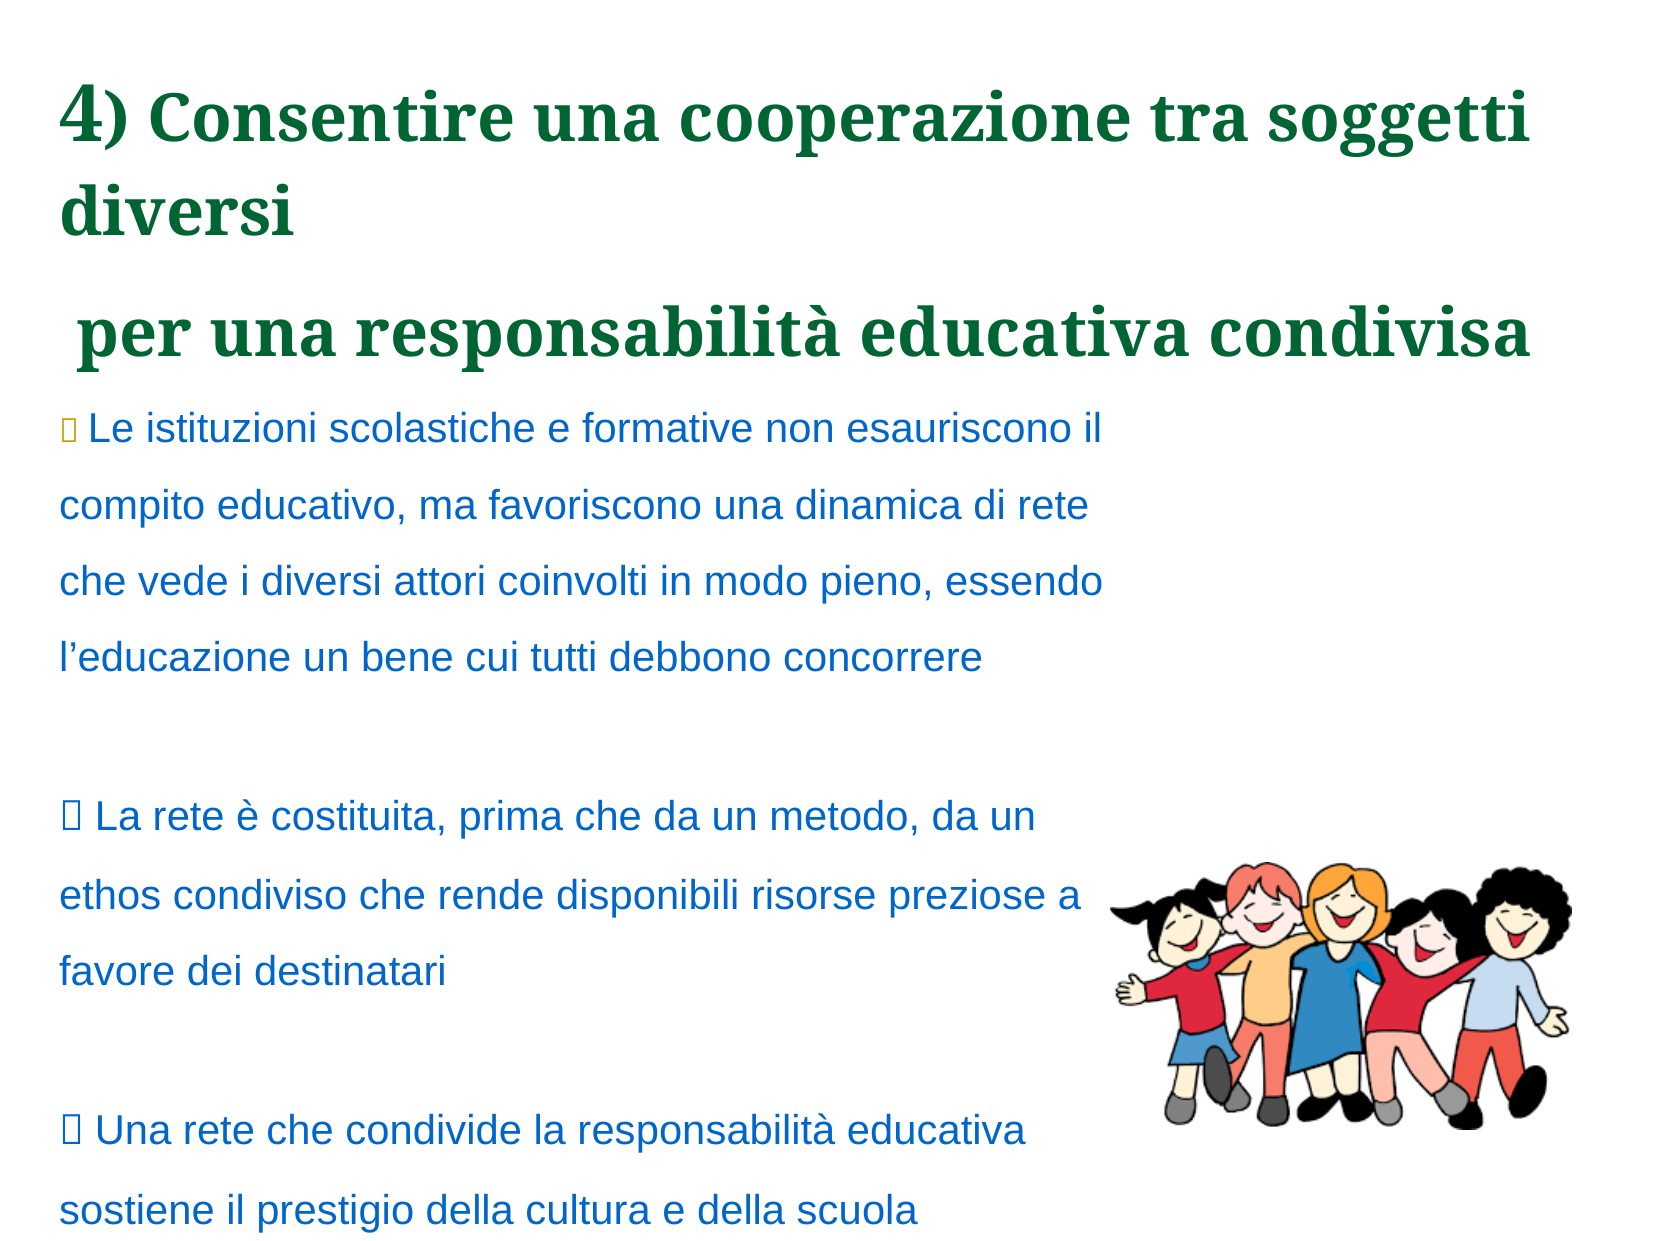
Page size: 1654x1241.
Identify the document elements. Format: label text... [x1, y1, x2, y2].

list 4) Consentire una cooperazione tra soggetti diversi per una responsabilità educativa condivisa 􀂄 Le istituzioni scolastiche e formative non esauriscono il compito educativo, ma favoriscono una dinamica di rete che vede i diversi attori coinvolti in modo pieno, essendo l’educazione un bene cui tutti debbono concorrere 􀂄 La rete è costituita, prima che da un metodo, da un ethos condiviso che rende disponibili risorse preziose a favore dei destinatari 􀂄 Una rete che condivide la responsabilità educativa sostiene il prestigio della cultura e della scuola [59, 56, 1548, 1087]
picture [1110, 862, 1572, 1130]
